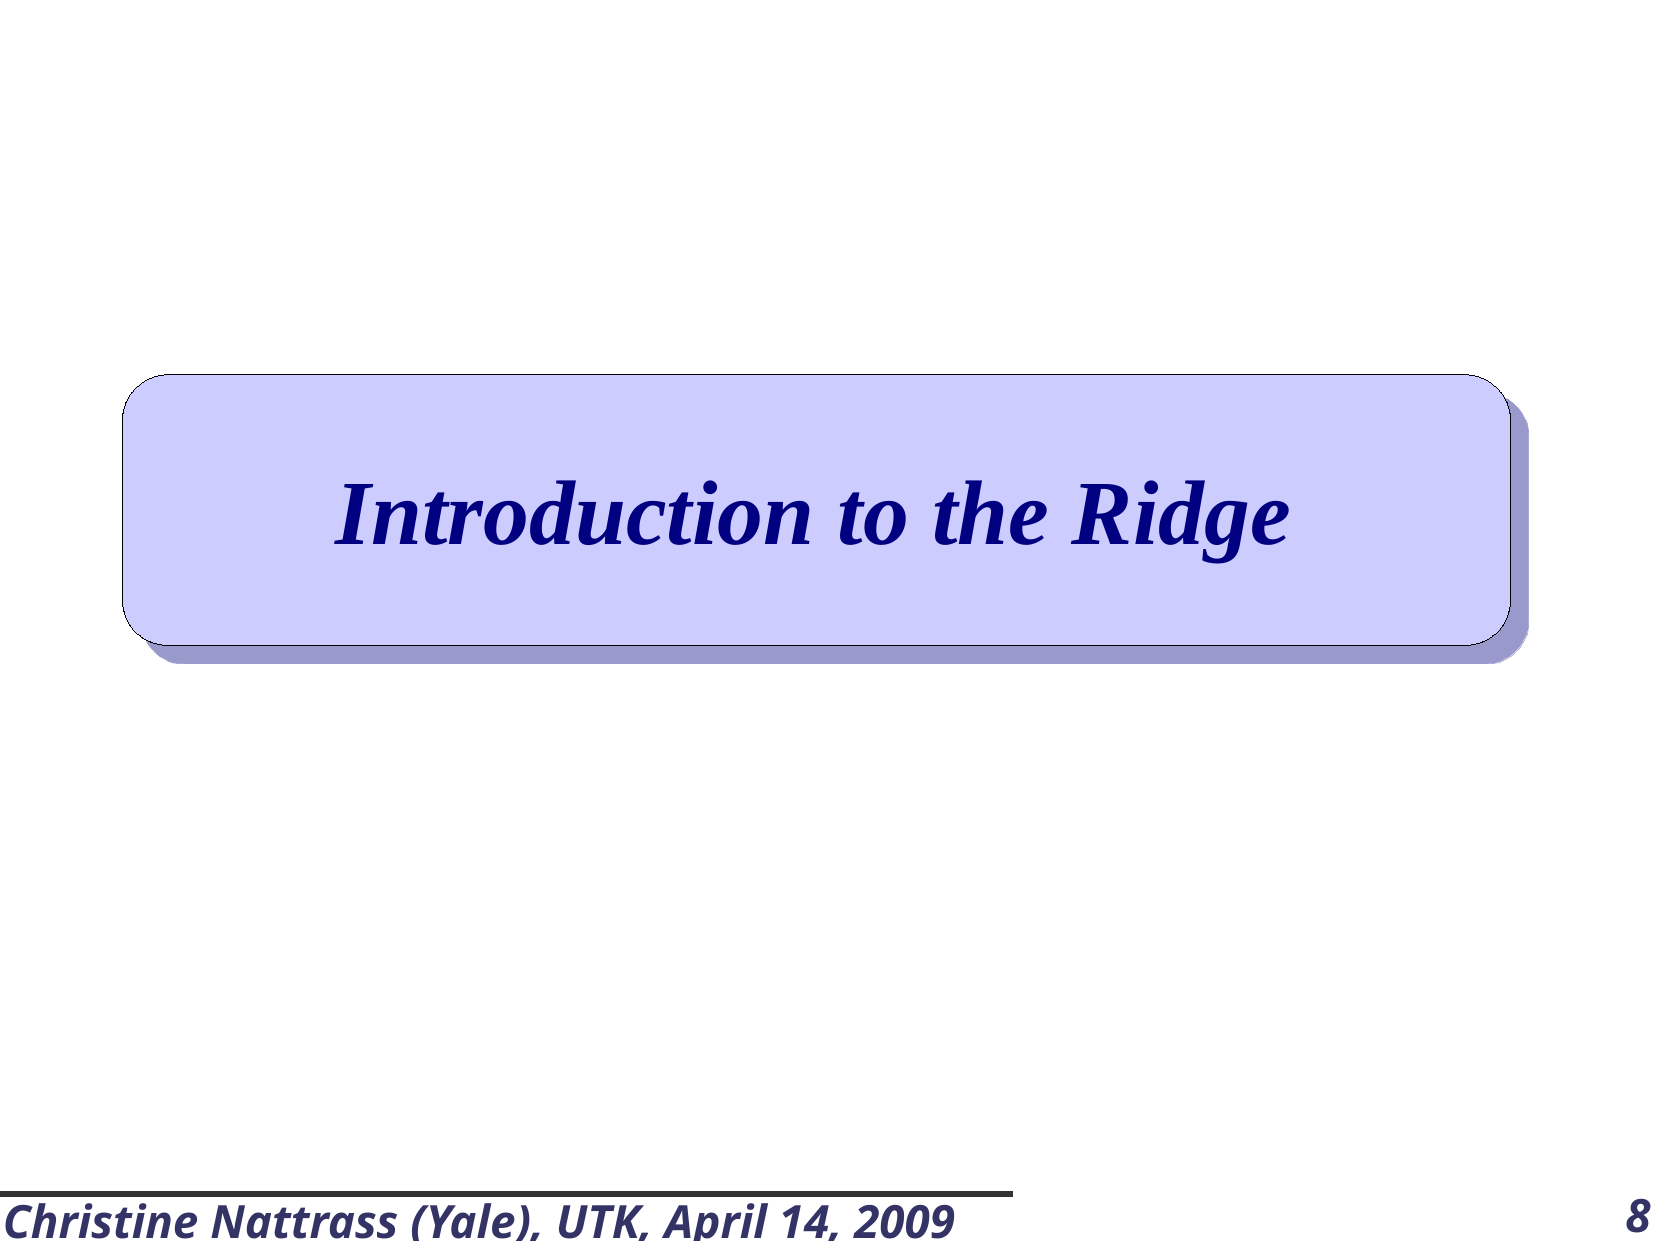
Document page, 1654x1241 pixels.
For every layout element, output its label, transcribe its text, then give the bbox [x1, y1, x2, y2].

title Introduction to the Ridge [122, 373, 1506, 653]
text_box [1506, 400, 1511, 620]
